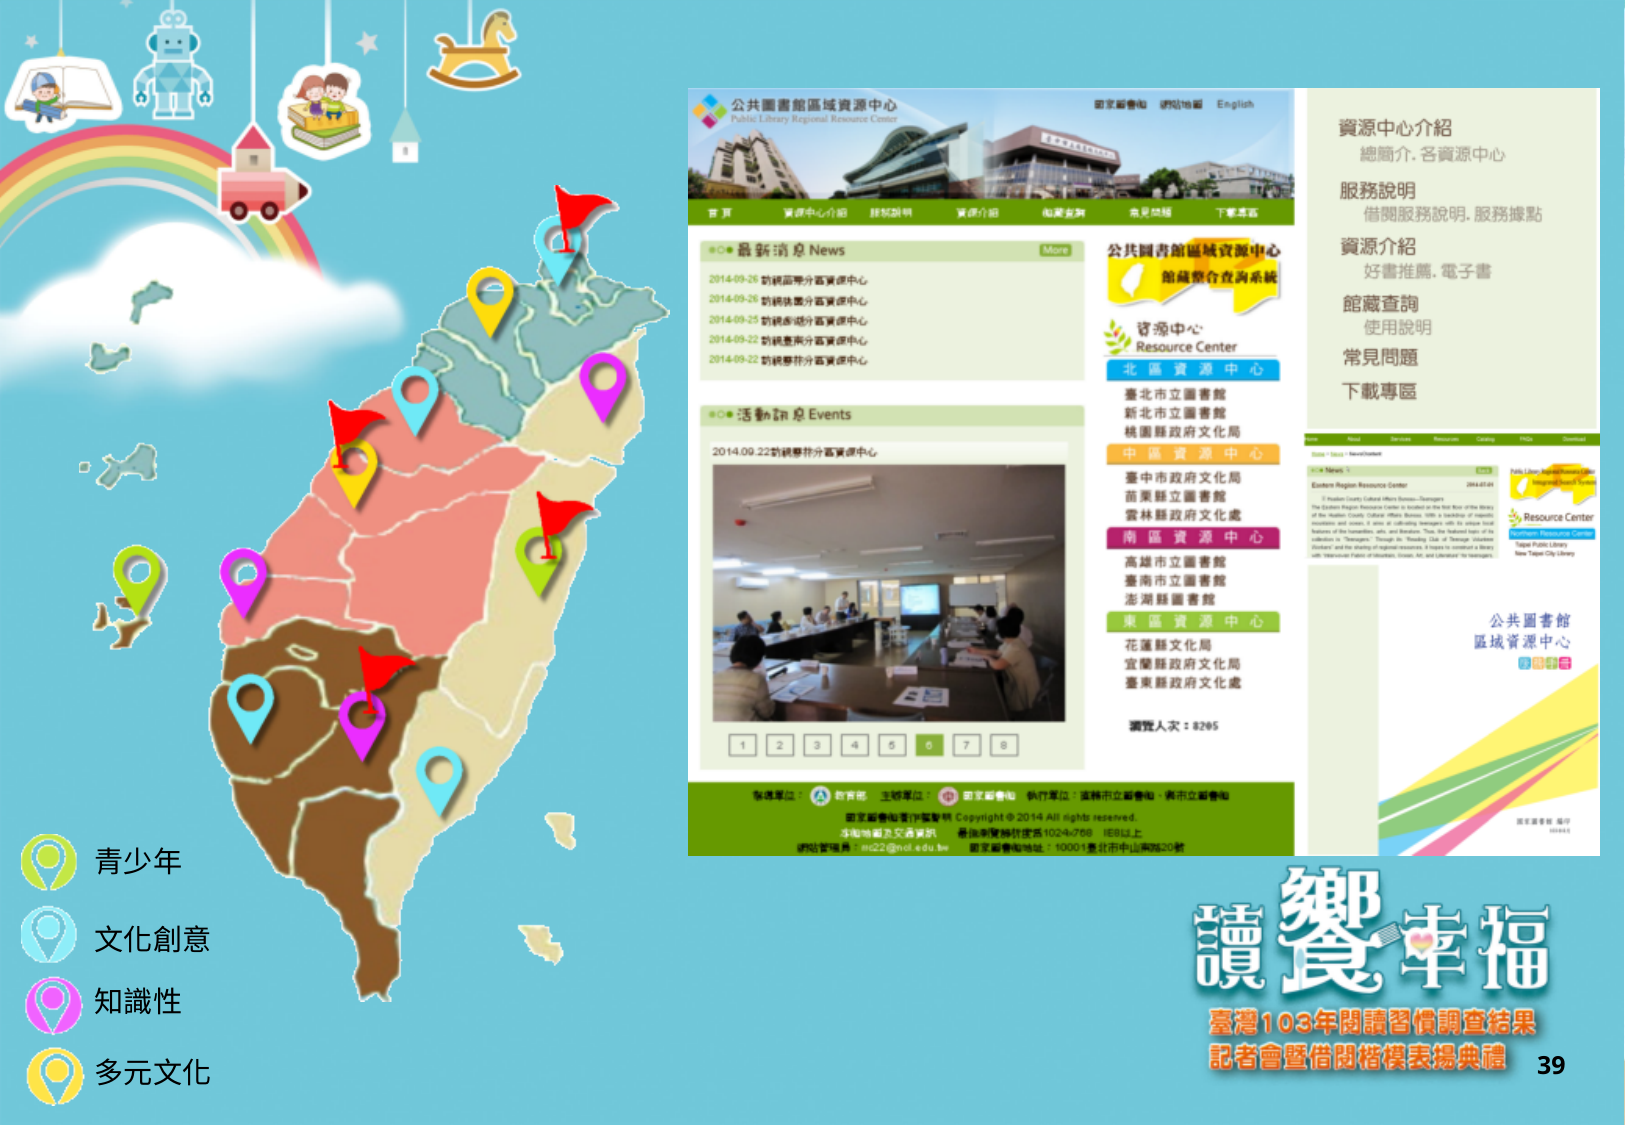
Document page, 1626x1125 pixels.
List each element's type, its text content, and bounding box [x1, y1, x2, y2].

text_box 文化創意 [80, 913, 227, 964]
text_box 青少年 [79, 835, 198, 886]
text_box 多元文化 [80, 1046, 227, 1097]
slide_number <編號> [1201, 1042, 1581, 1103]
picture [0, 0, 1625, 1125]
text_box 知識性 [79, 975, 198, 1026]
